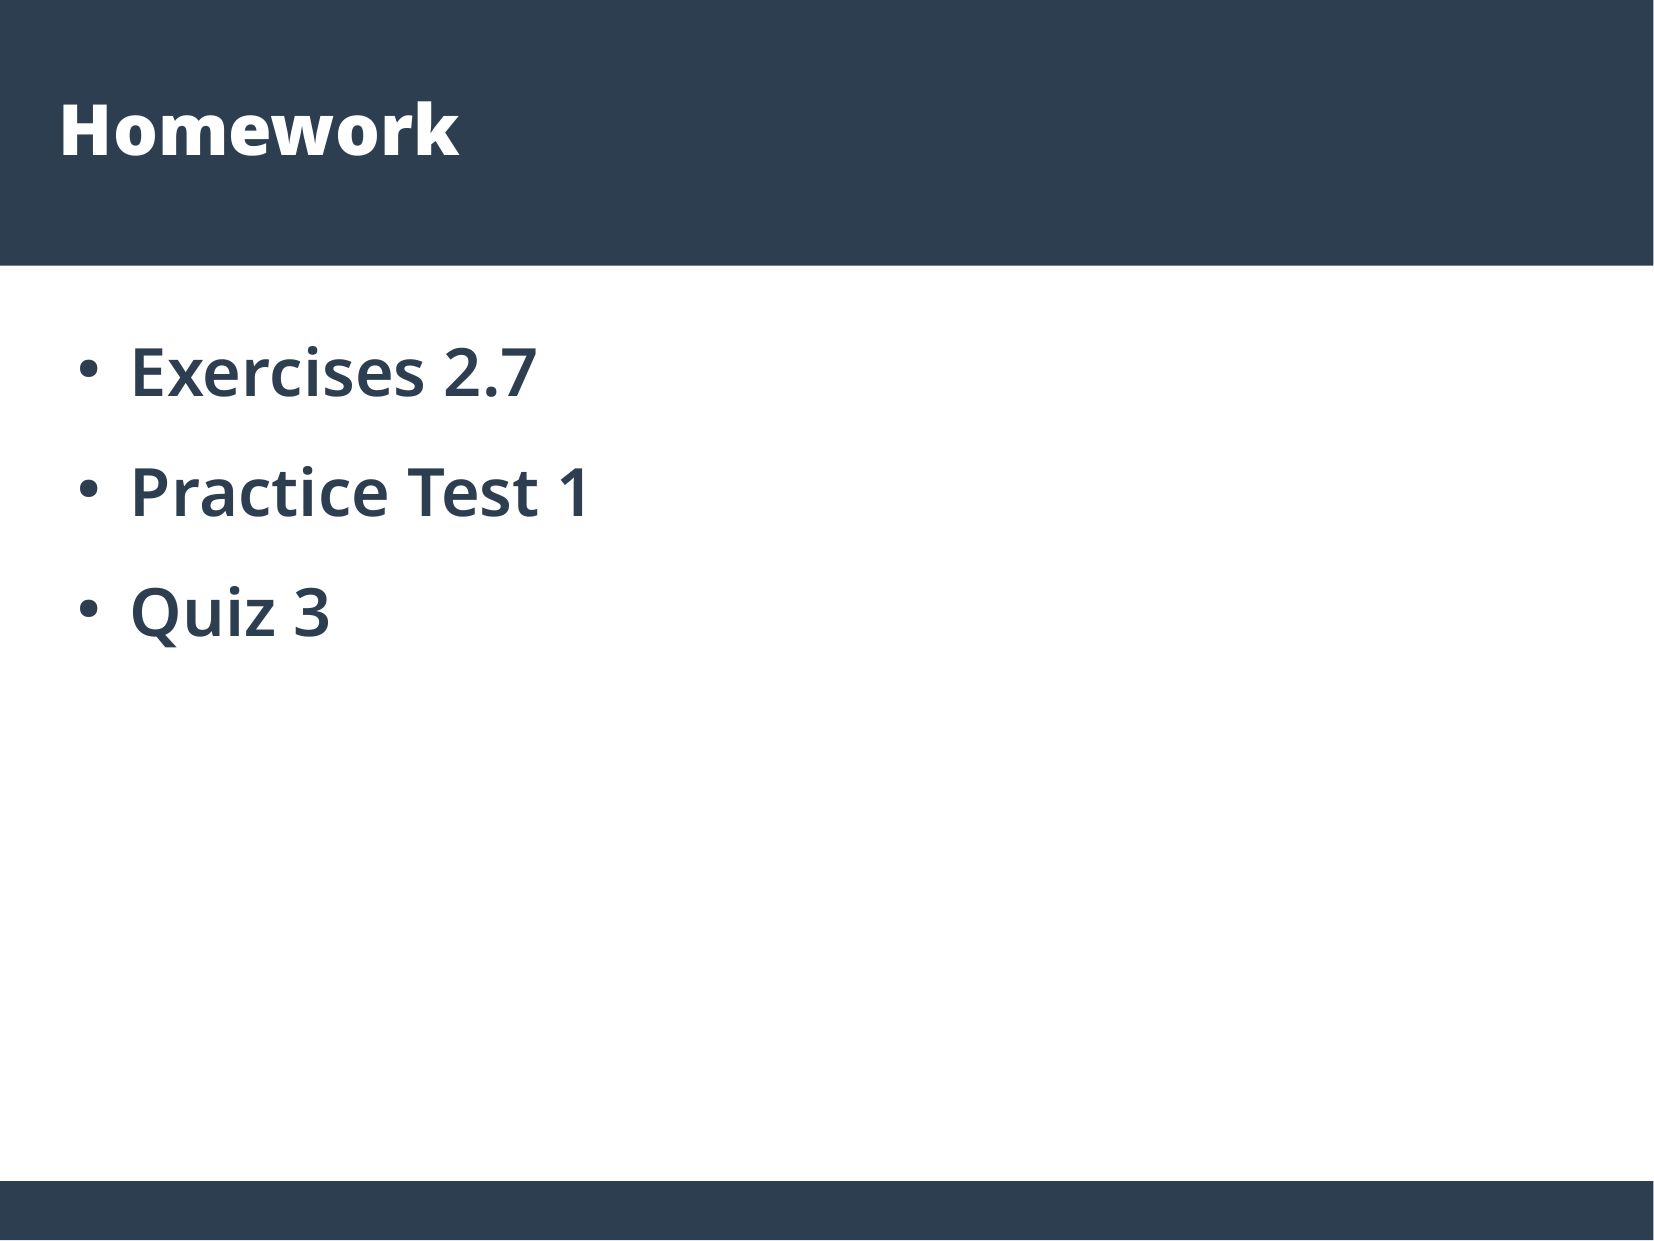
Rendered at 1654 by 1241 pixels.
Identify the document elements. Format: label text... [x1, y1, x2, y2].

list Exercises 2.7 Practice Test 1 Quiz 3 [59, 324, 1595, 1152]
title Homework [59, 49, 1595, 207]
